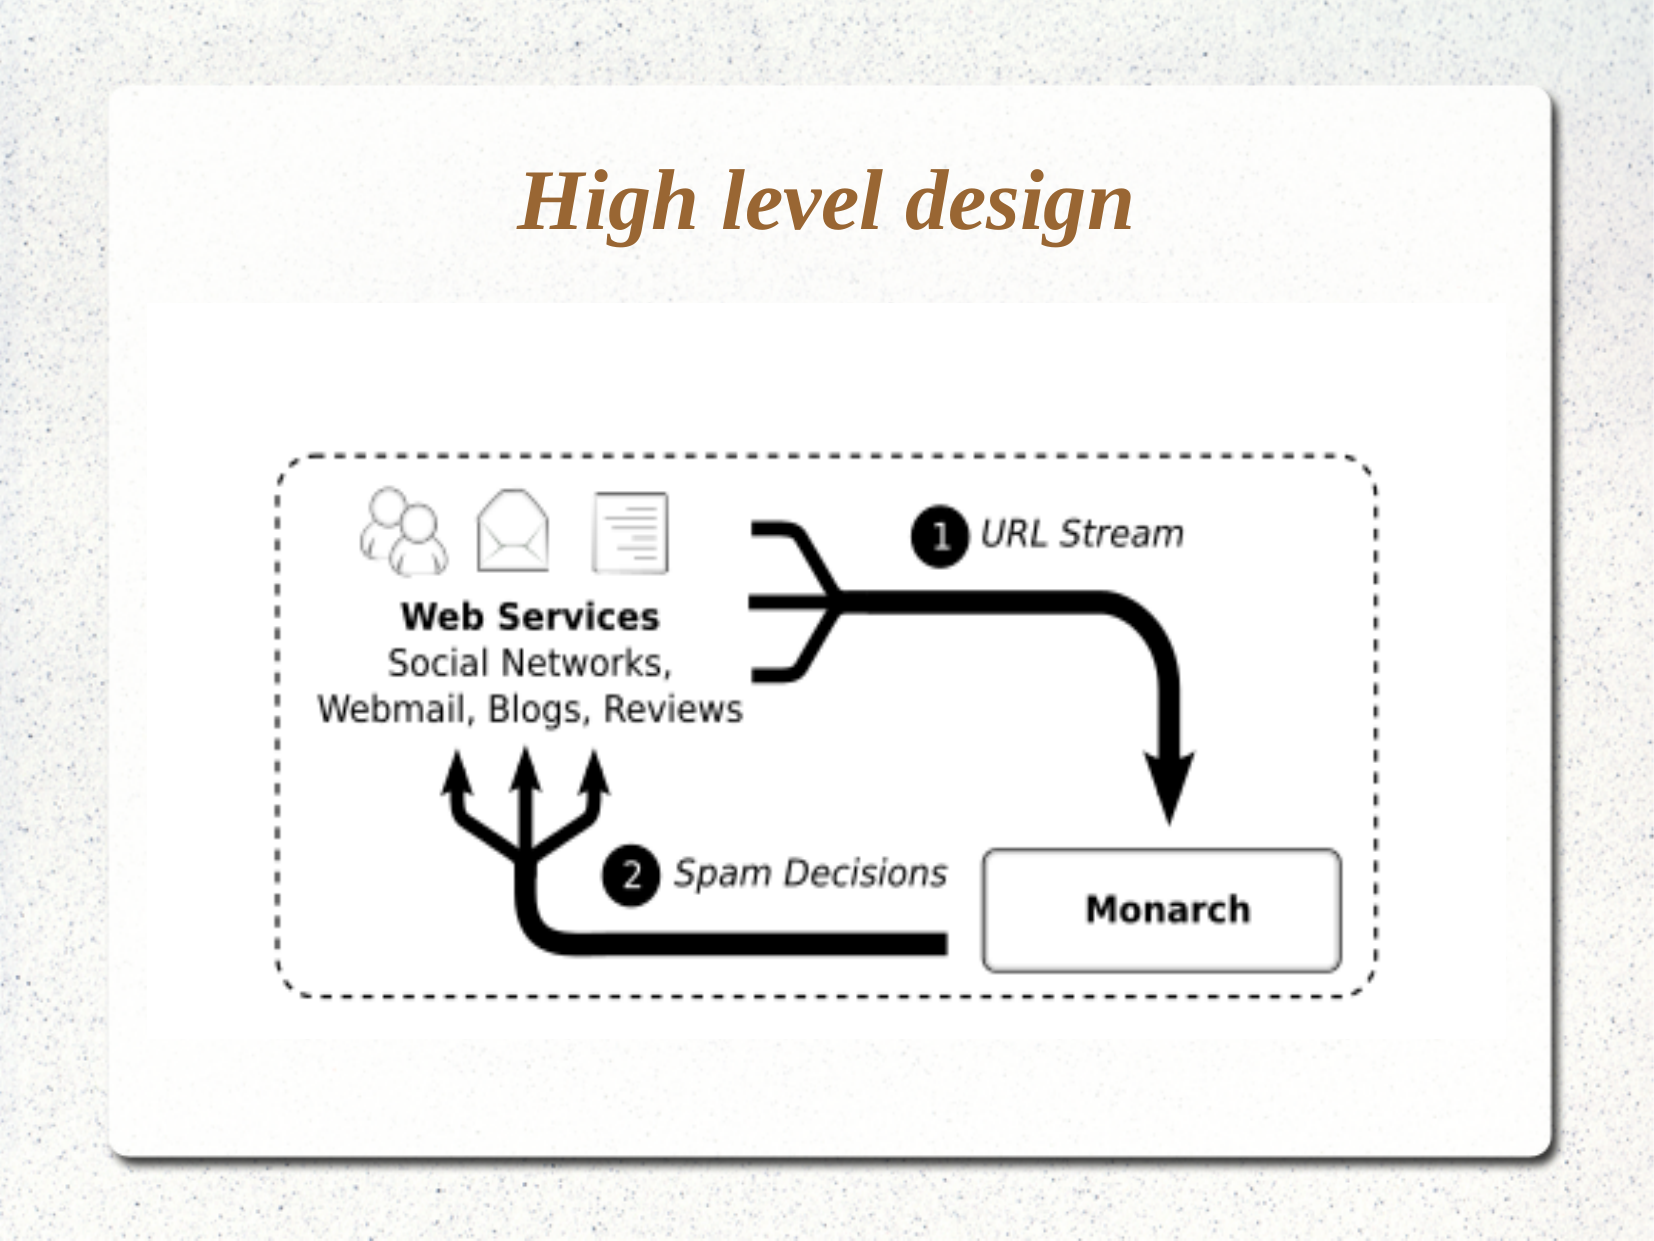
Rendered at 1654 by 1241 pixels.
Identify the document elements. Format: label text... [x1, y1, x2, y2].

title High level design [118, 96, 1536, 304]
picture [0, 0, 1654, 1241]
